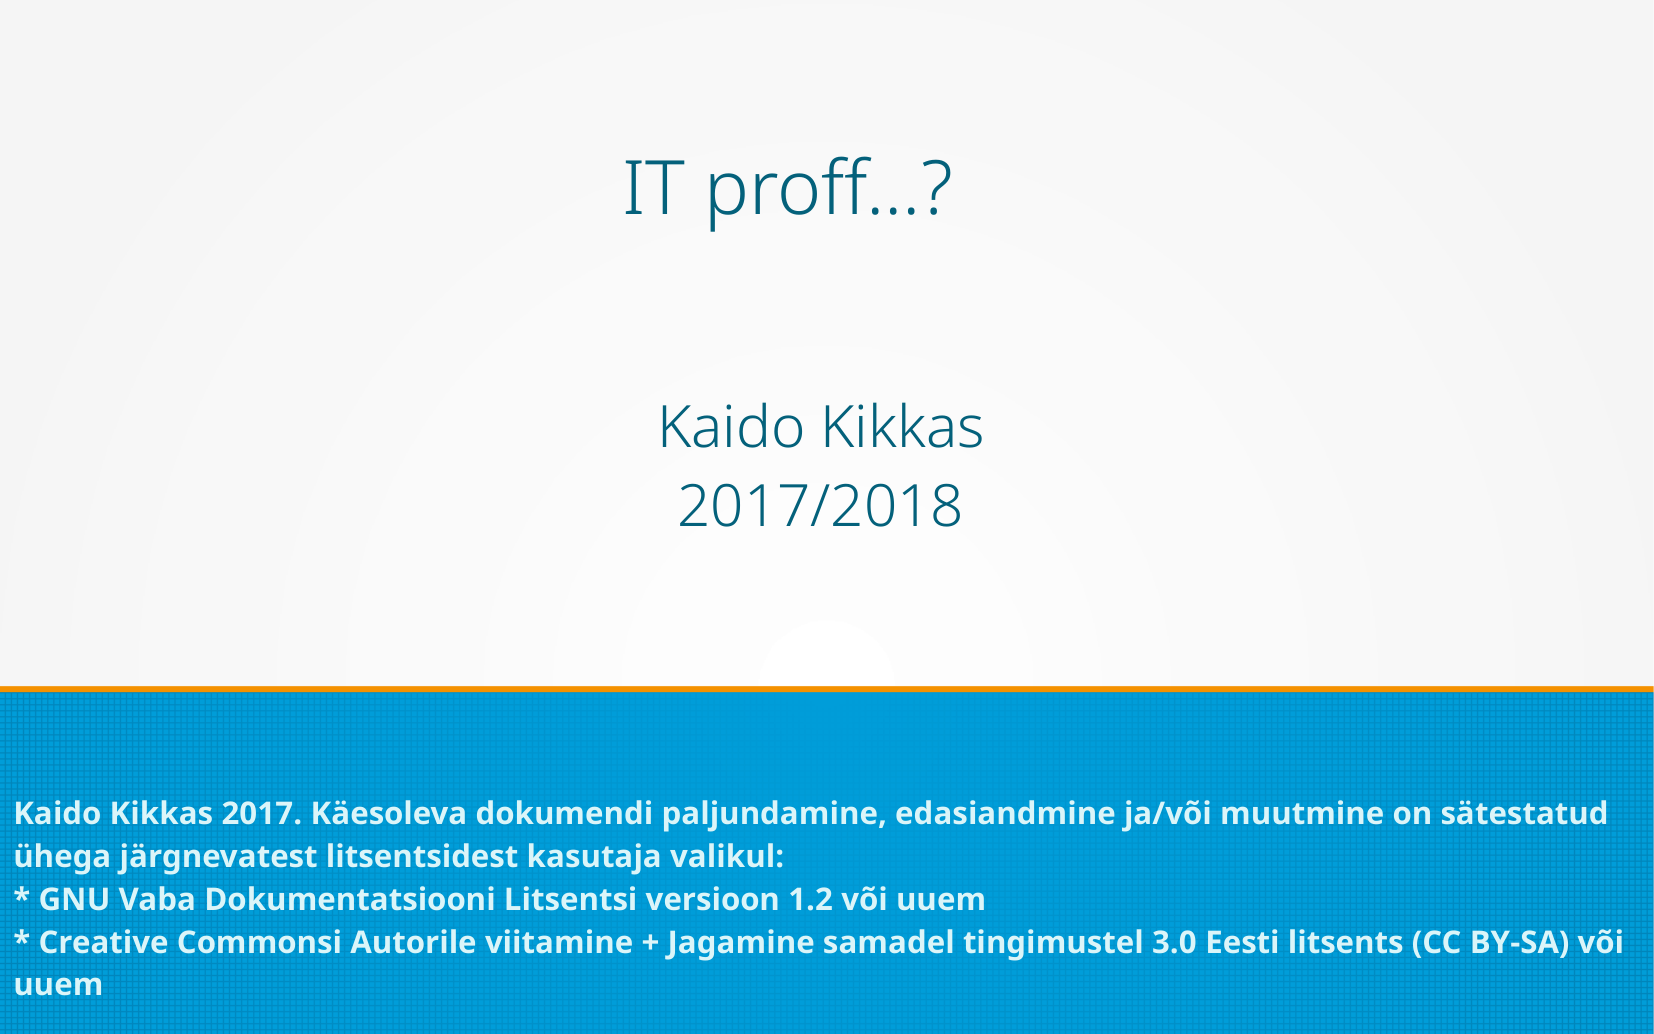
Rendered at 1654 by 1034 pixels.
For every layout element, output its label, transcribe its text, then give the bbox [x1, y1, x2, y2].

title IT proff...? [75, 37, 1501, 237]
title Kaido Kikkas 2017/2018 [259, 344, 1382, 544]
subtitle Kaido Kikkas 2017. Käesoleva dokumendi paljundamine, edasiandmine ja/või muutmine on sätestatud ühega järgnevatest litsentsidest kasutaja valikul: * GNU Vaba Dokumentatsiooni Litsentsi versioon 1.2 või uuem * Creative Commonsi Autorile viitamine + Jagamine samadel tingimustel 3.0 Eesti litsents (CC BY-SA) või uuem [13, 791, 1630, 1004]
picture [0, 0, 1654, 692]
